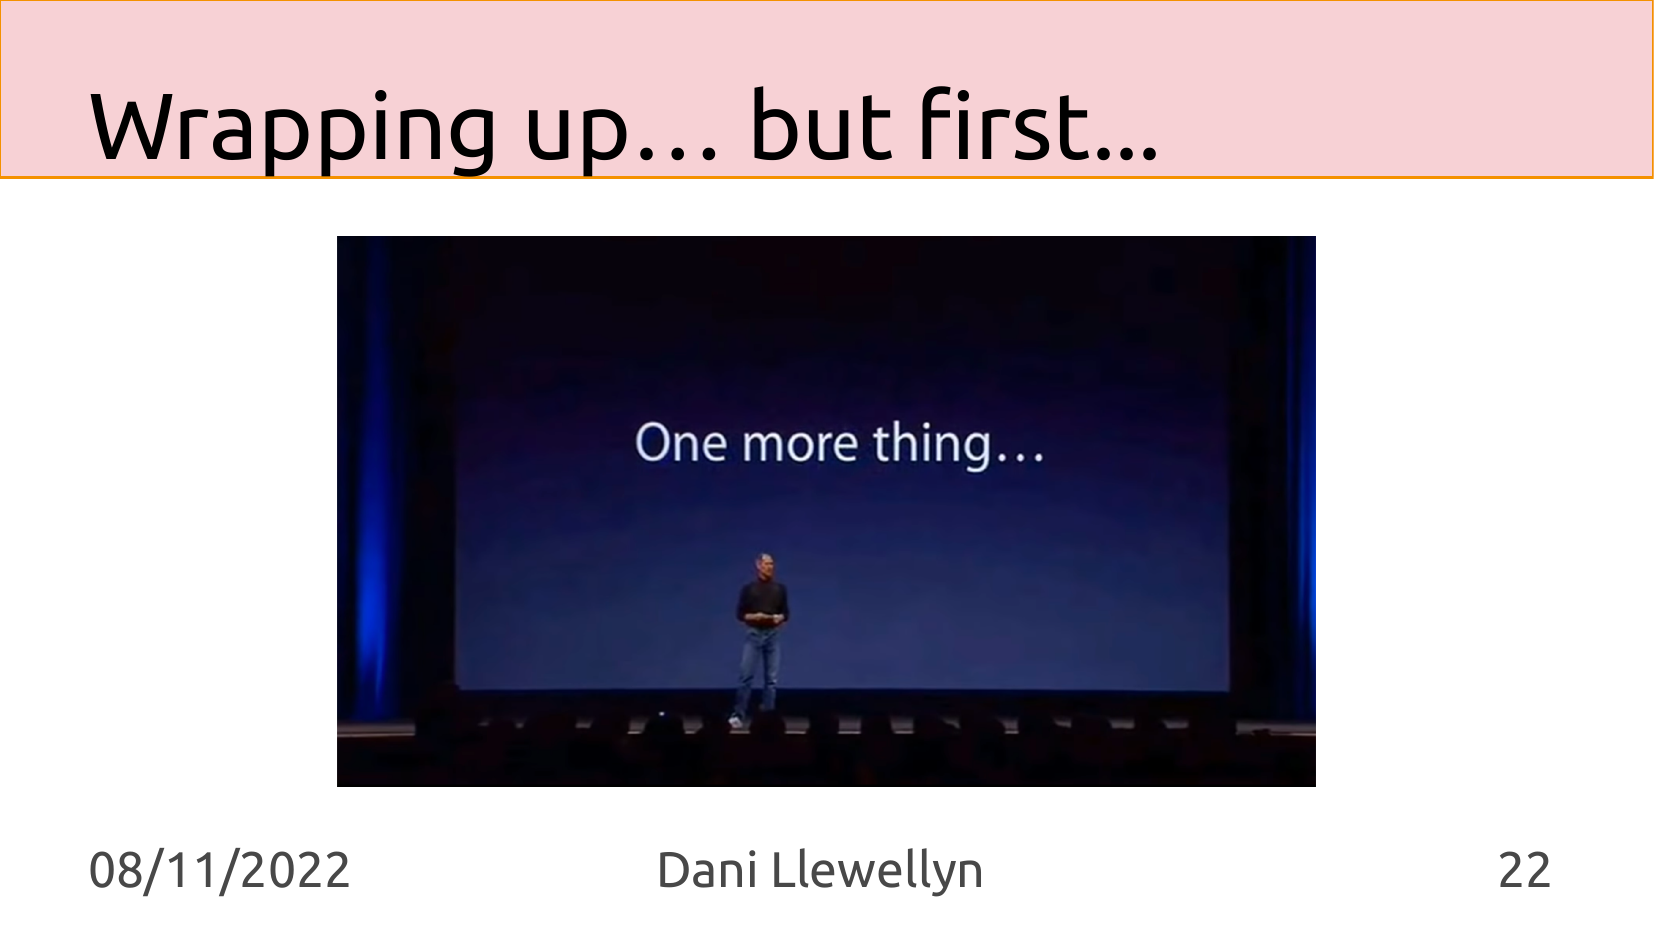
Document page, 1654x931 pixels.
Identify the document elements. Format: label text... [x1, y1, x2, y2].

picture [337, 236, 1316, 787]
title Wrapping up… but first... [88, 14, 1565, 178]
